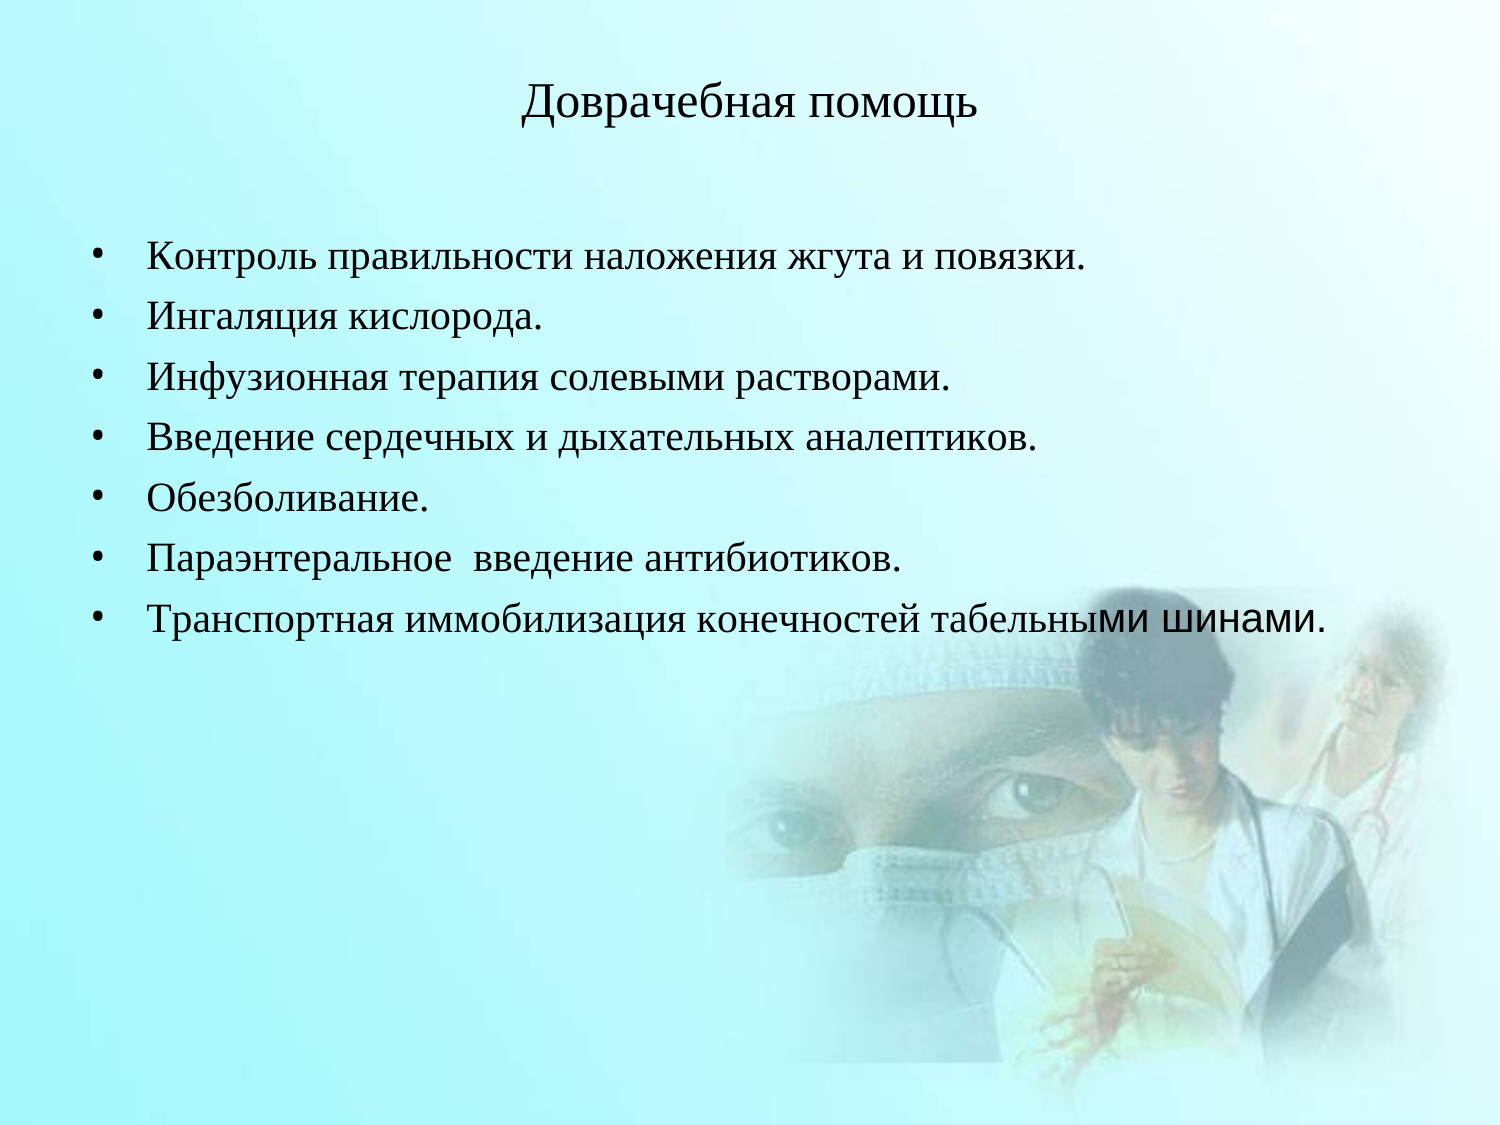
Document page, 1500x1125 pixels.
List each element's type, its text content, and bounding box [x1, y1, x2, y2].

title Доврачебная помощь [75, 45, 1426, 149]
list Контроль правильности наложения жгута и повязки. Ингаляция кислорода. Инфузионная терапия солевыми растворами. Введение сердечных и дыхательных аналептиков. Обезболивание. Параэнтеральное введение антибиотиков. Транспортная иммобилизация конечностей табельными шинами. [75, 220, 1426, 698]
